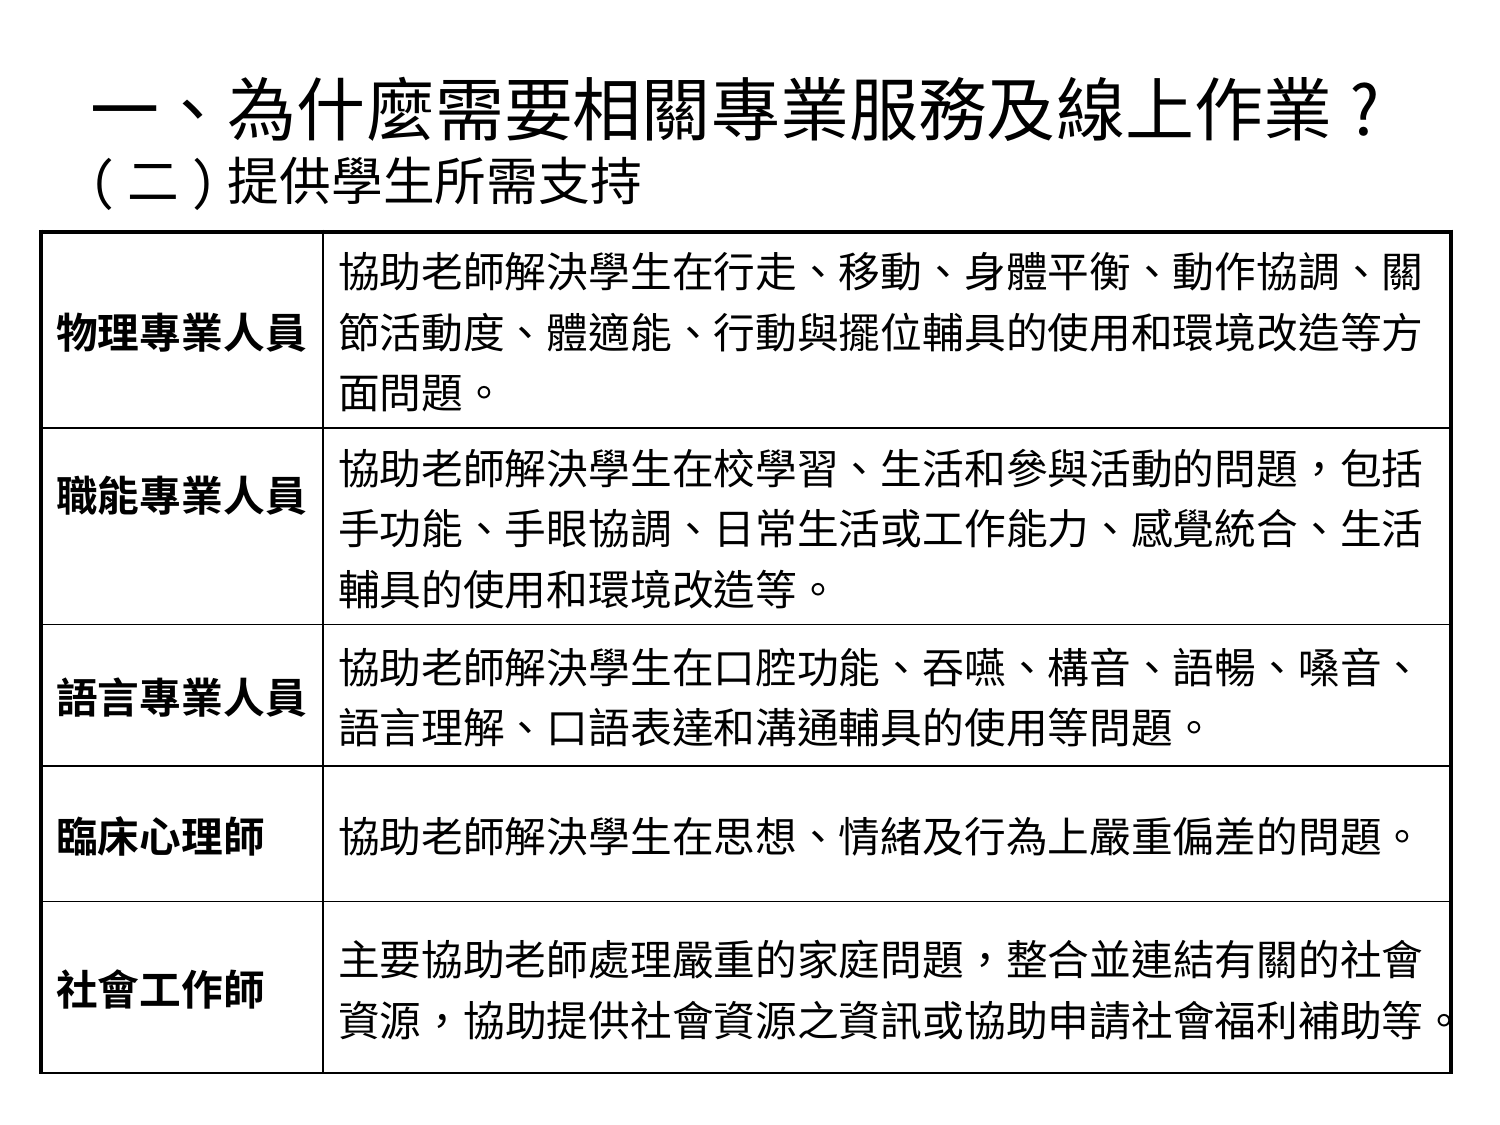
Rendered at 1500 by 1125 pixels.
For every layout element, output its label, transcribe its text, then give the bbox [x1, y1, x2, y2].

table_cell 社會工作師 [43, 902, 322, 1072]
table_cell 臨床心理師 [43, 767, 322, 901]
table_cell 協助老師解決學生在思想、情緒及行為上嚴重偏差的問題。 [324, 767, 1449, 901]
table_header 物理專業人員 [43, 234, 322, 427]
table_cell 職能專業人員 [43, 429, 322, 624]
table_cell 主要協助老師處理嚴重的家庭問題，整合並連結有關的社會資源，協助提供社會資源之資訊或協助申請社會福利補助等。 [324, 902, 1449, 1072]
title 一、為什麼需要相關專業服務及線上作業? (二)提供學生所需支持 [75, 45, 1425, 230]
table_cell 語言專業人員 [43, 625, 322, 765]
table_cell 協助老師解決學生在口腔功能、吞嚥、構音、語暢、嗓音、語言理解、口語表達和溝通輔具的使用等問題。 [324, 625, 1449, 765]
table_cell 協助老師解決學生在校學習、生活和參與活動的問題，包括手功能、手眼協調、日常生活或工作能力、感覺統合、生活輔具的使用和環境改造等。 [324, 429, 1449, 624]
table_header 協助老師解決學生在行走、移動、身體平衡、動作協調、關節活動度、體適能、行動與擺位輔具的使用和環境改造等方面問題。 [324, 234, 1449, 427]
